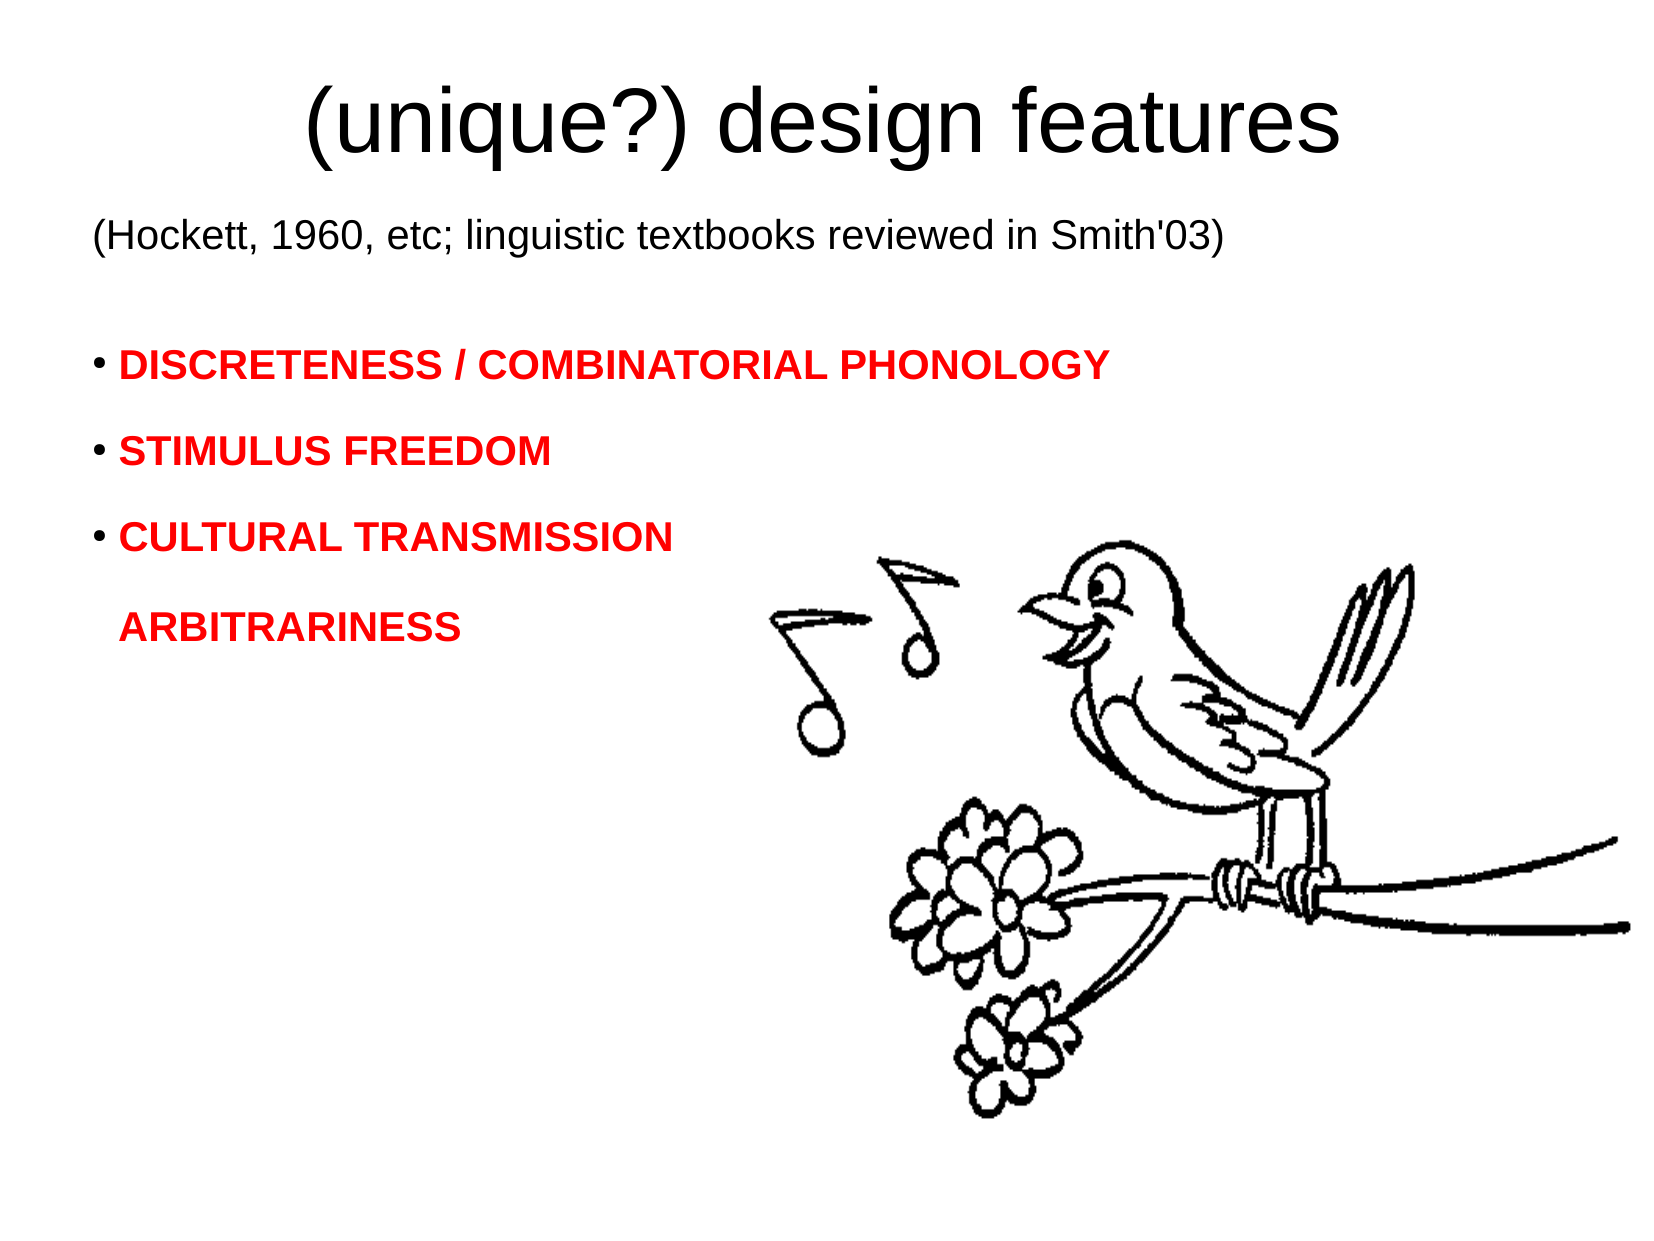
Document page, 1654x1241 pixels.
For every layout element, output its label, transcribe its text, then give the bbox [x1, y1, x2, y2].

picture [738, 472, 1640, 1135]
text_box (Hockett, 1960, etc; linguistic textbooks reviewed in Smith'03) DISCRETENESS / COMBINATORIAL PHONOLOGY STIMULUS FREEDOM CULTURAL TRANSMISSION [92, 215, 1625, 647]
text_box ARBITRARINESS [103, 599, 901, 705]
title (unique?) design features [117, 20, 1531, 215]
